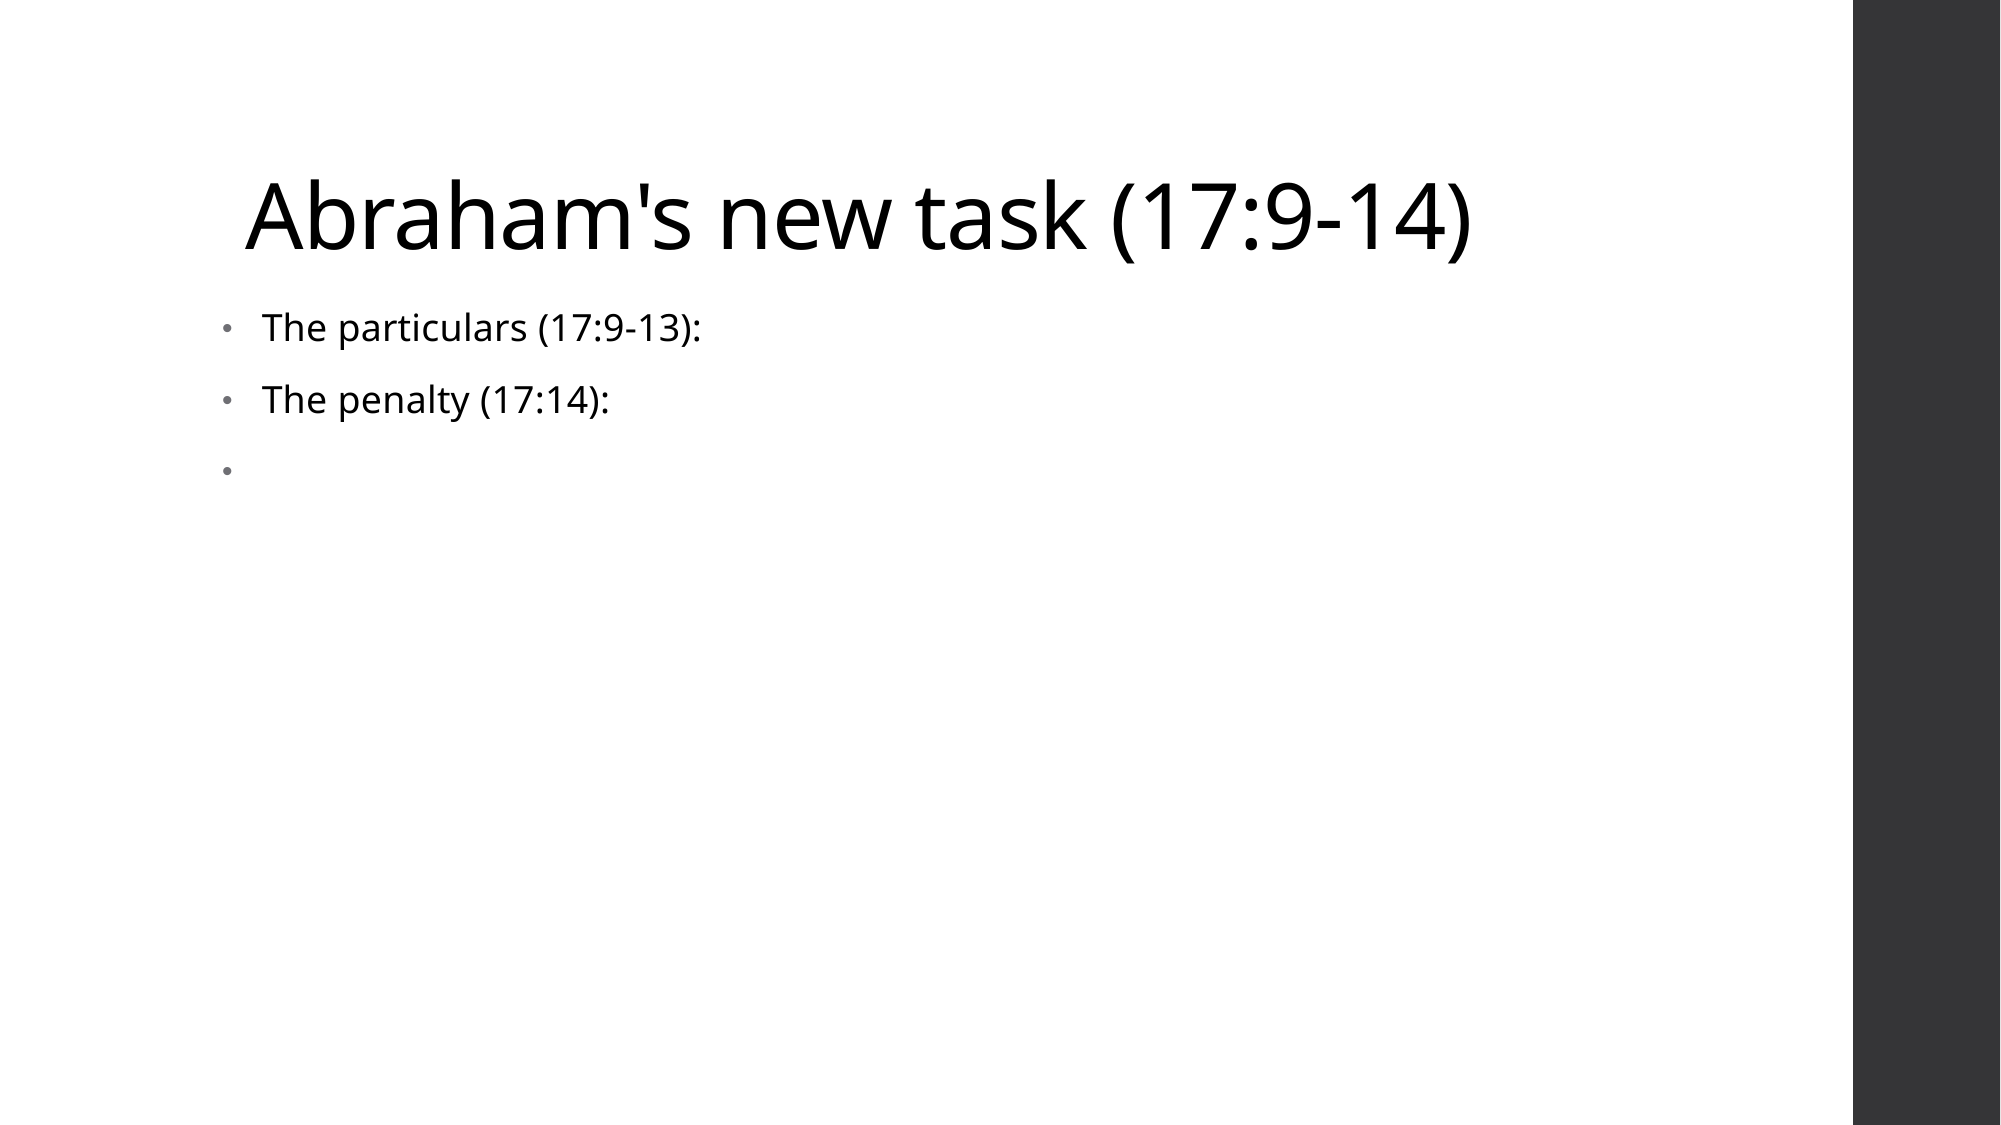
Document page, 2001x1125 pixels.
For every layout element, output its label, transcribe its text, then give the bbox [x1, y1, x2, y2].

list The particulars (17:9-13): The penalty (17:14): [206, 299, 1617, 1014]
title Abraham's new task (17:9-14) [206, 60, 1797, 278]
